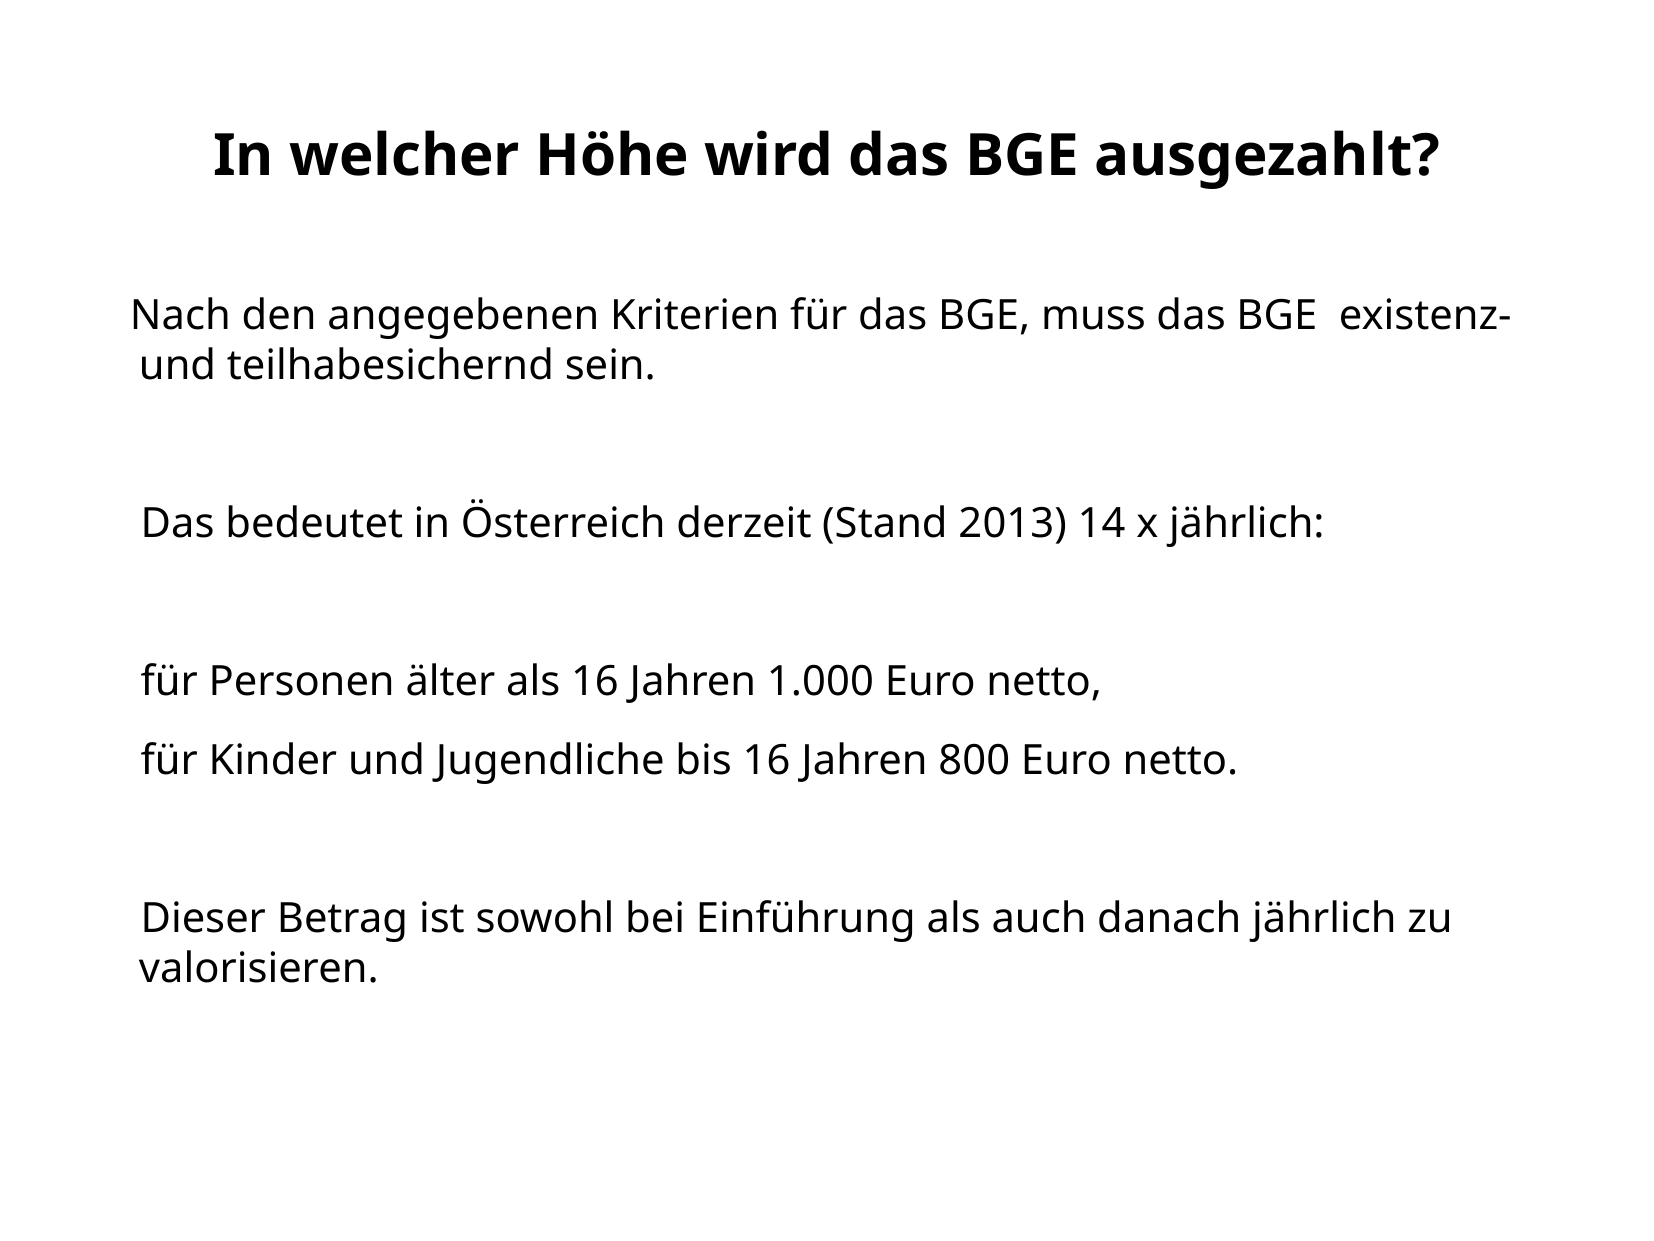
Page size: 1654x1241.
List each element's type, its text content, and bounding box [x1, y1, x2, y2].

list Nach den angegebenen Kriterien für das BGE, muss das BGE existenz- und teilhabesichernd sein. Das bedeutet in Österreich derzeit (Stand 2013) 14 x jährlich: für Personen älter als 16 Jahren 1.000 Euro netto, für Kinder und Jugendliche bis 16 Jahren 800 Euro netto. Dieser Betrag ist sowohl bei Einführung als auch danach jährlich zu valorisieren. [82, 290, 1571, 1010]
title In welcher Höhe wird das BGE ausgezahlt? [82, 49, 1571, 257]
